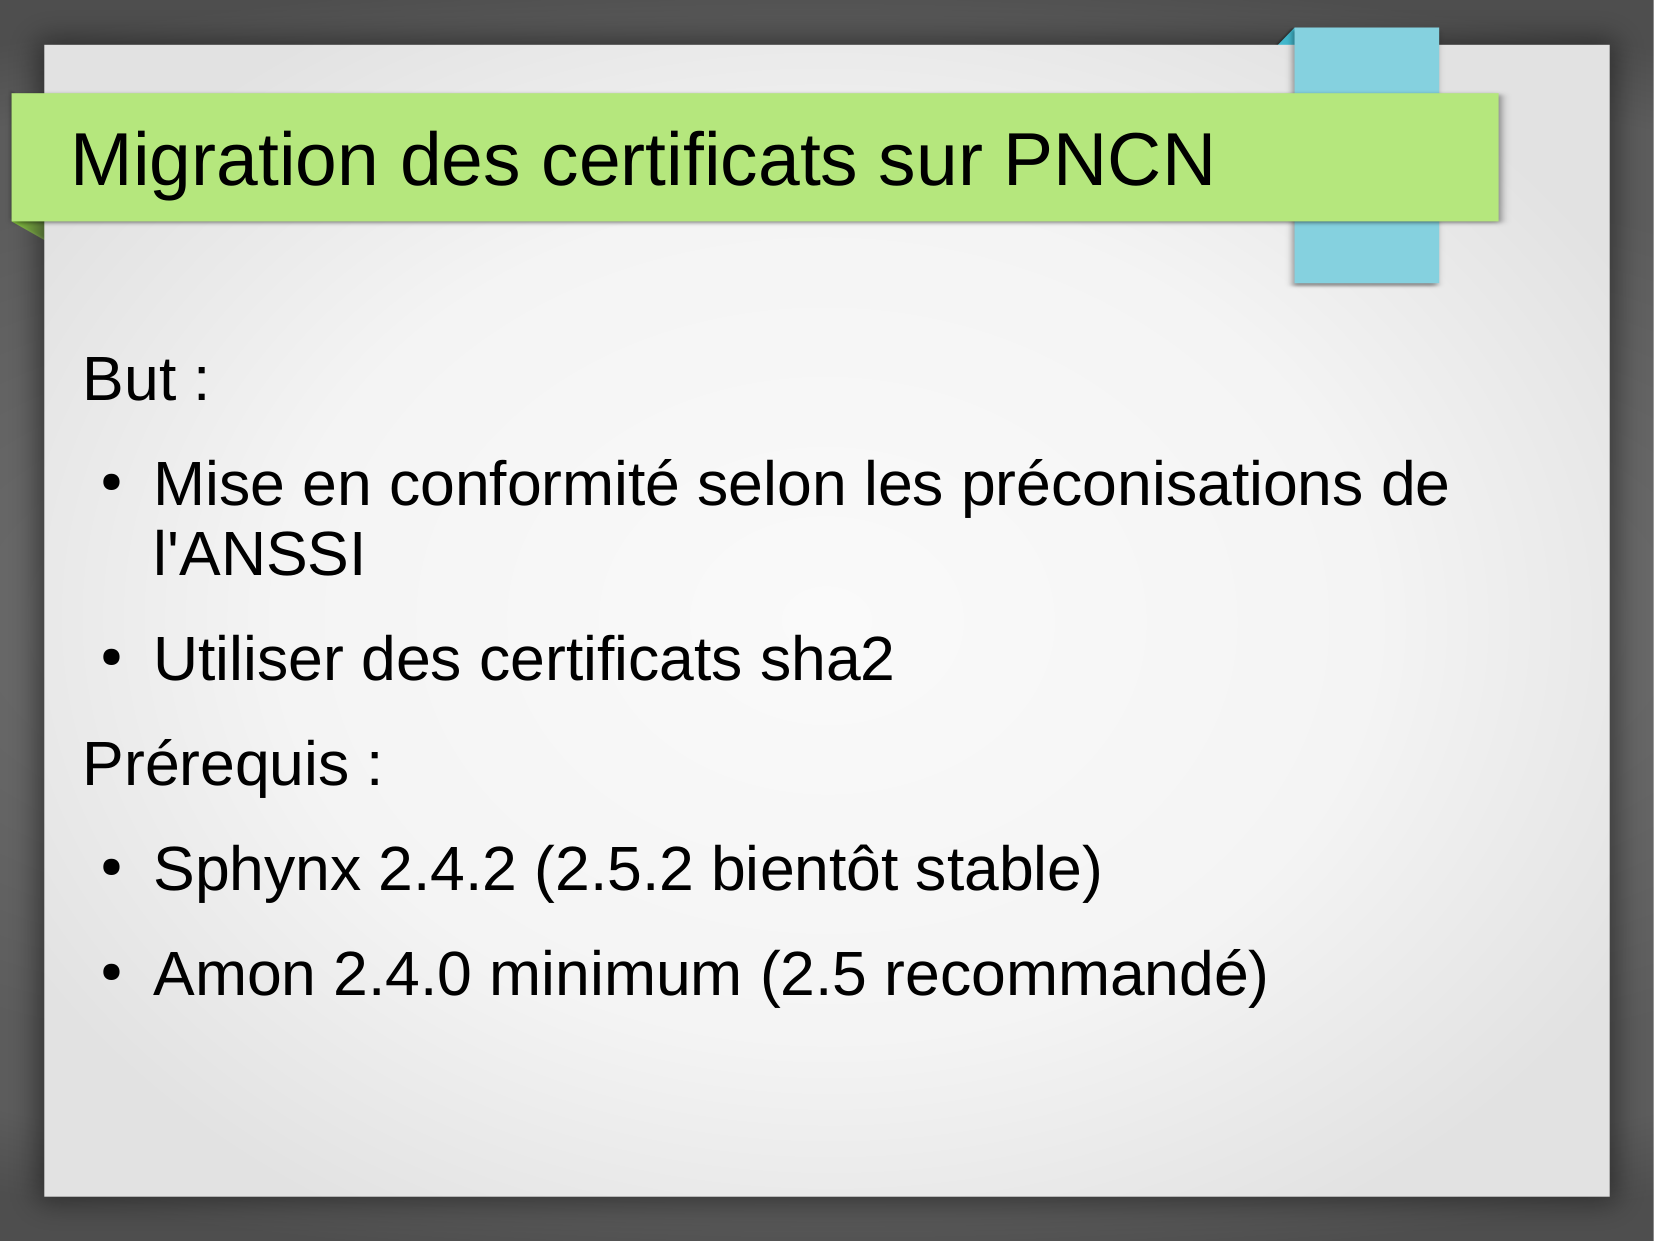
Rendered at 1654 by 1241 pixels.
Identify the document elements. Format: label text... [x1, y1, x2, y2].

picture [0, 0, 1654, 1241]
title Migration des certificats sur PNCN [70, 106, 1229, 213]
list But : Mise en conformité selon les préconisations de l'ANSSI Utiliser des certificats sha2 Prérequis : Sphynx 2.4.2 (2.5.2 bientôt stable) Amon 2.4.0 minimum (2.5 recommandé) [82, 343, 1538, 1063]
